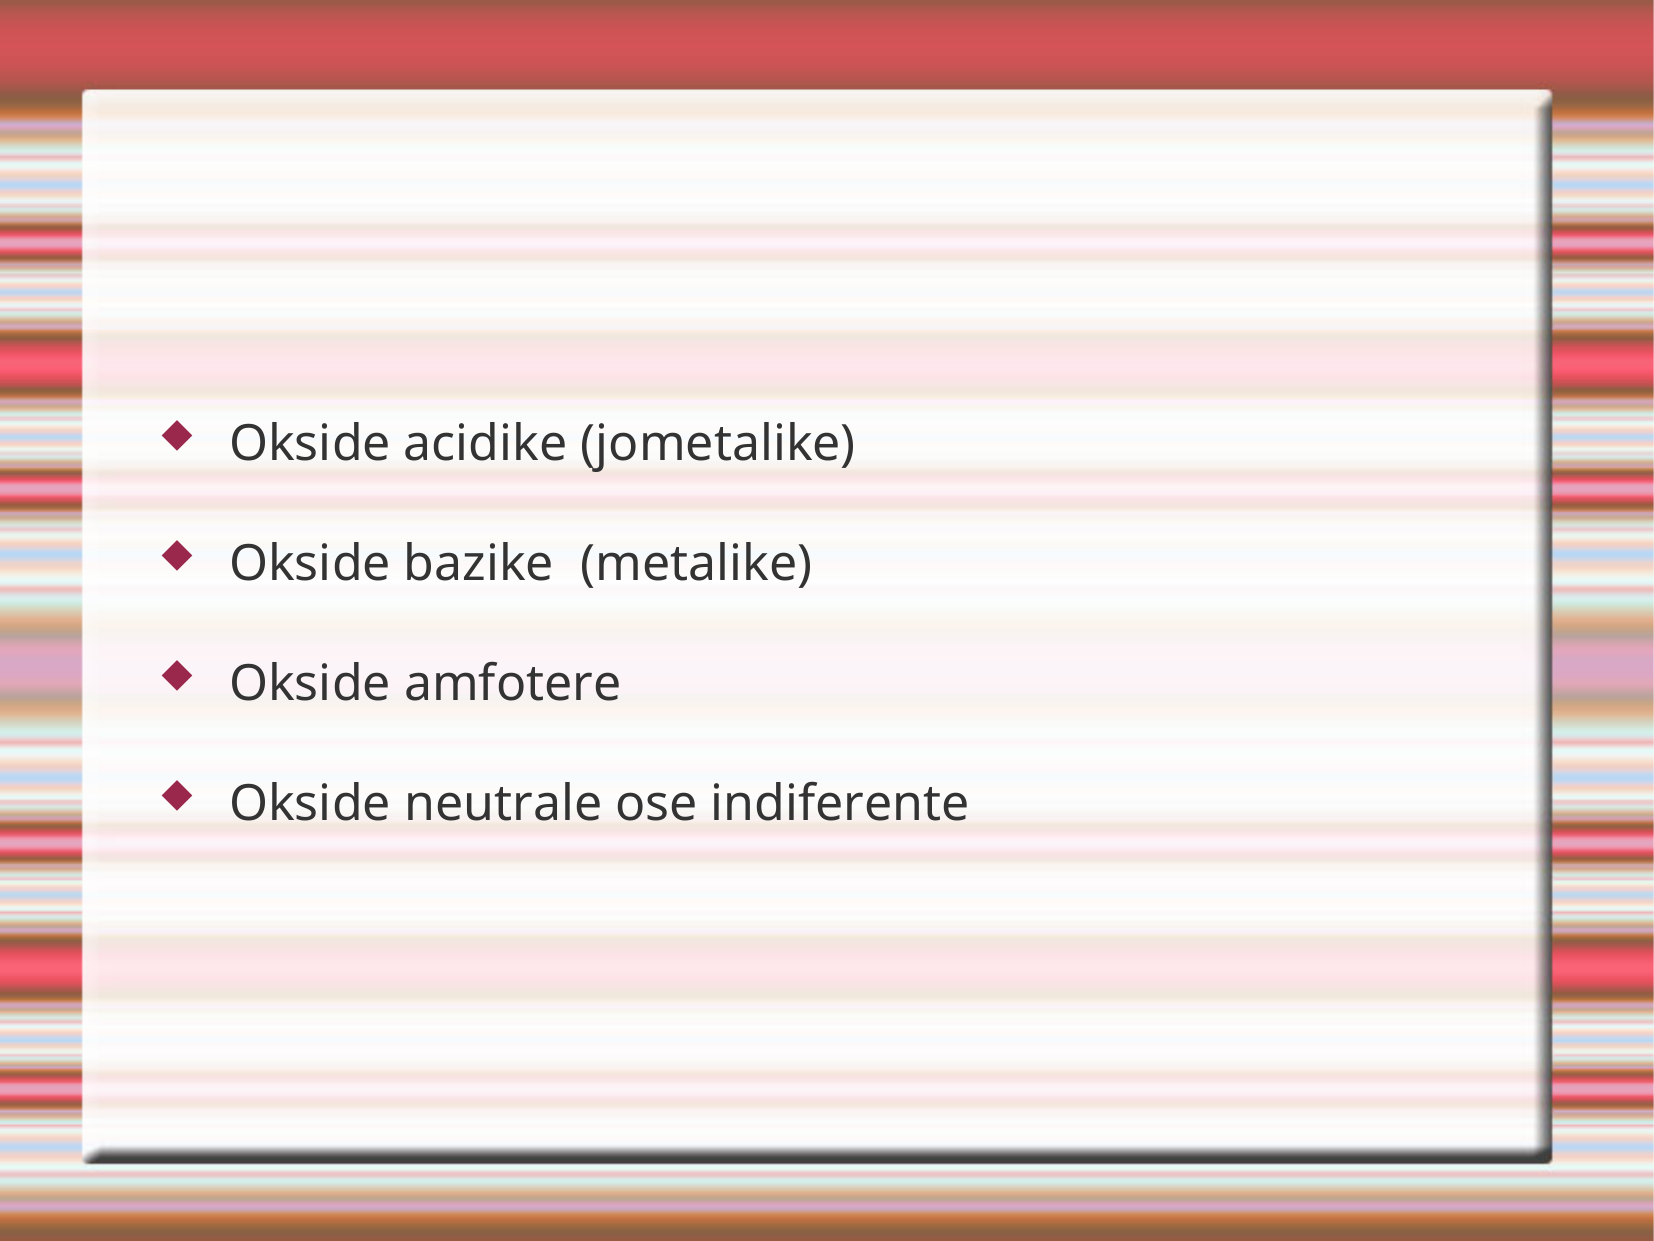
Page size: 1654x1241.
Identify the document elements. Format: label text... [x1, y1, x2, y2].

list Okside acidike (jometalike) Okside bazike (metalike) Okside amfotere Okside neutrale ose indiferente [134, 350, 1516, 1132]
